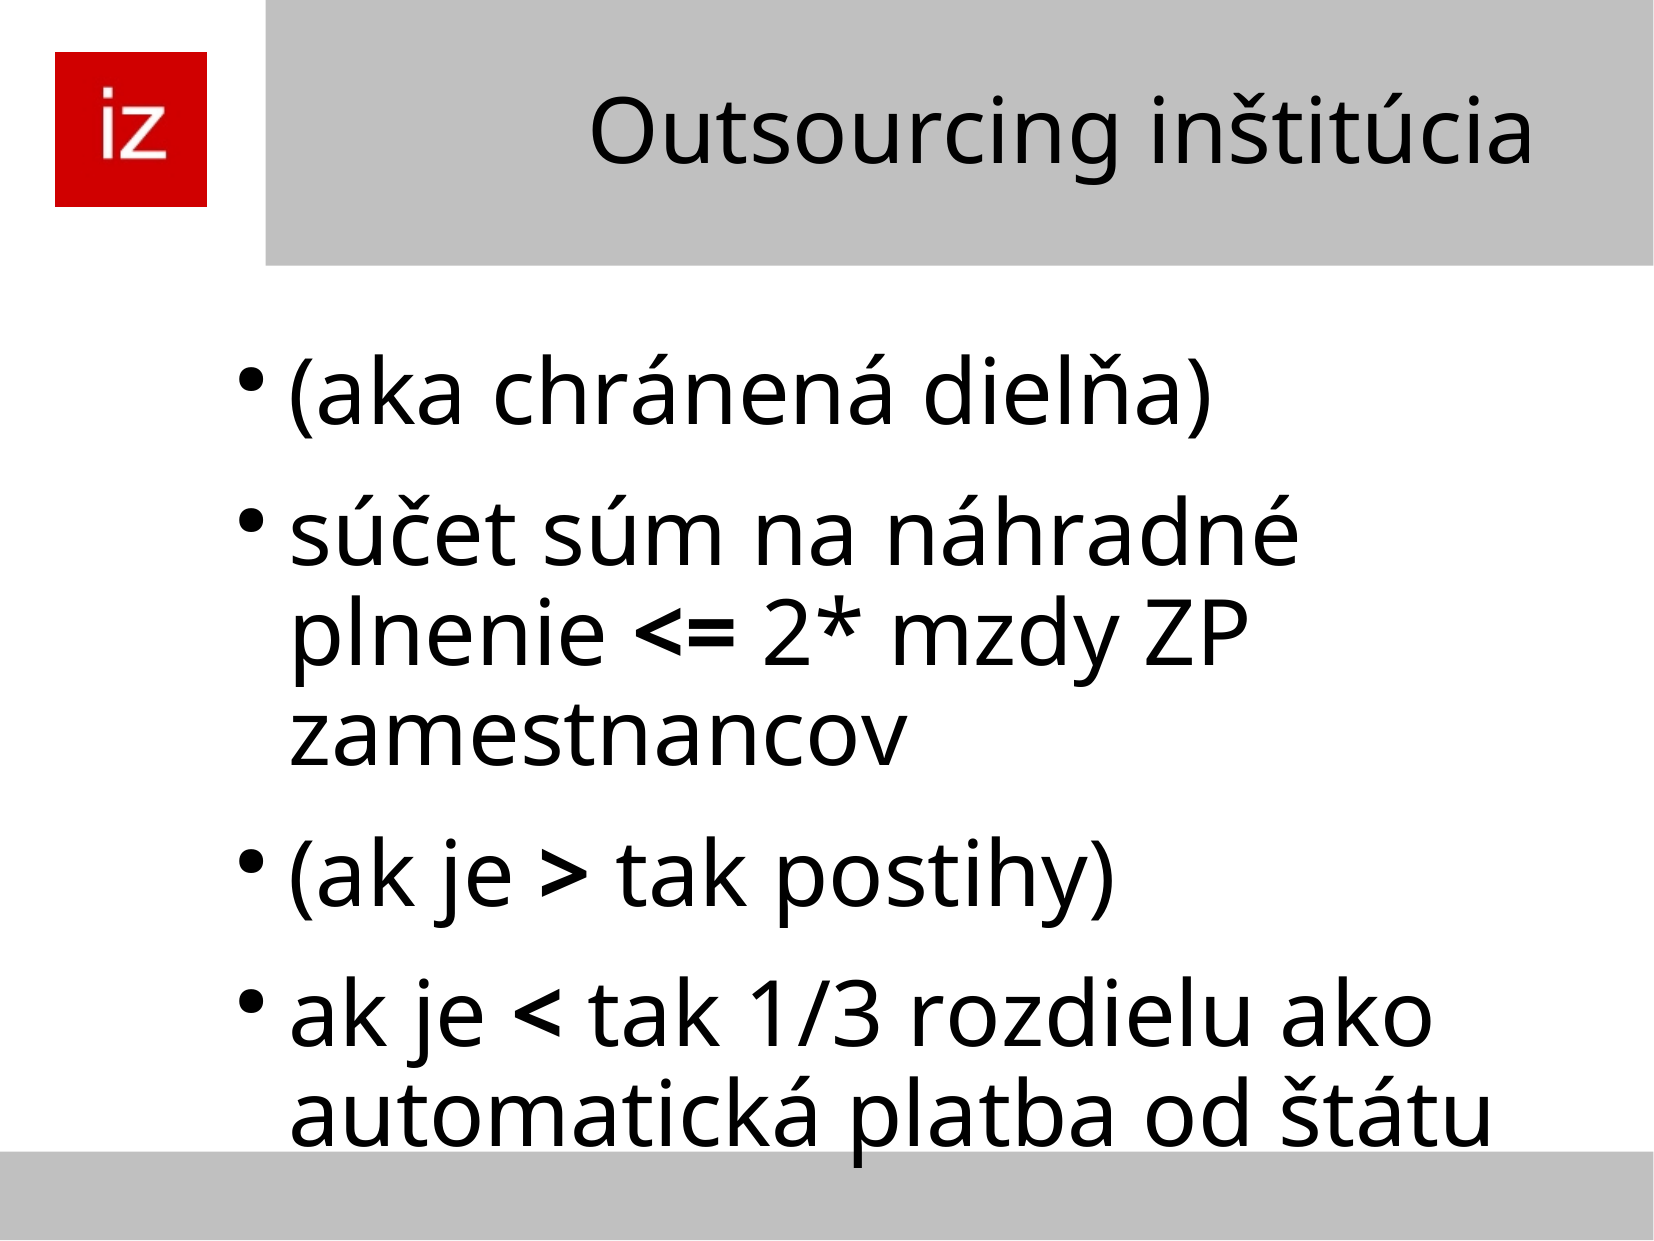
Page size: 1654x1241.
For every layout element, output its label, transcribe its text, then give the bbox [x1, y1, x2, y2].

list (aka chránená dielňa) súčet súm na náhradné plnenie <= 2* mzdy ZP zamestnancov (ak je > tak postihy) ak je < tak 1/3 rozdielu ako automatická platba od štátu [121, 344, 1533, 1126]
title Outsourcing inštitúcia [561, 29, 1565, 237]
picture [55, 52, 207, 207]
